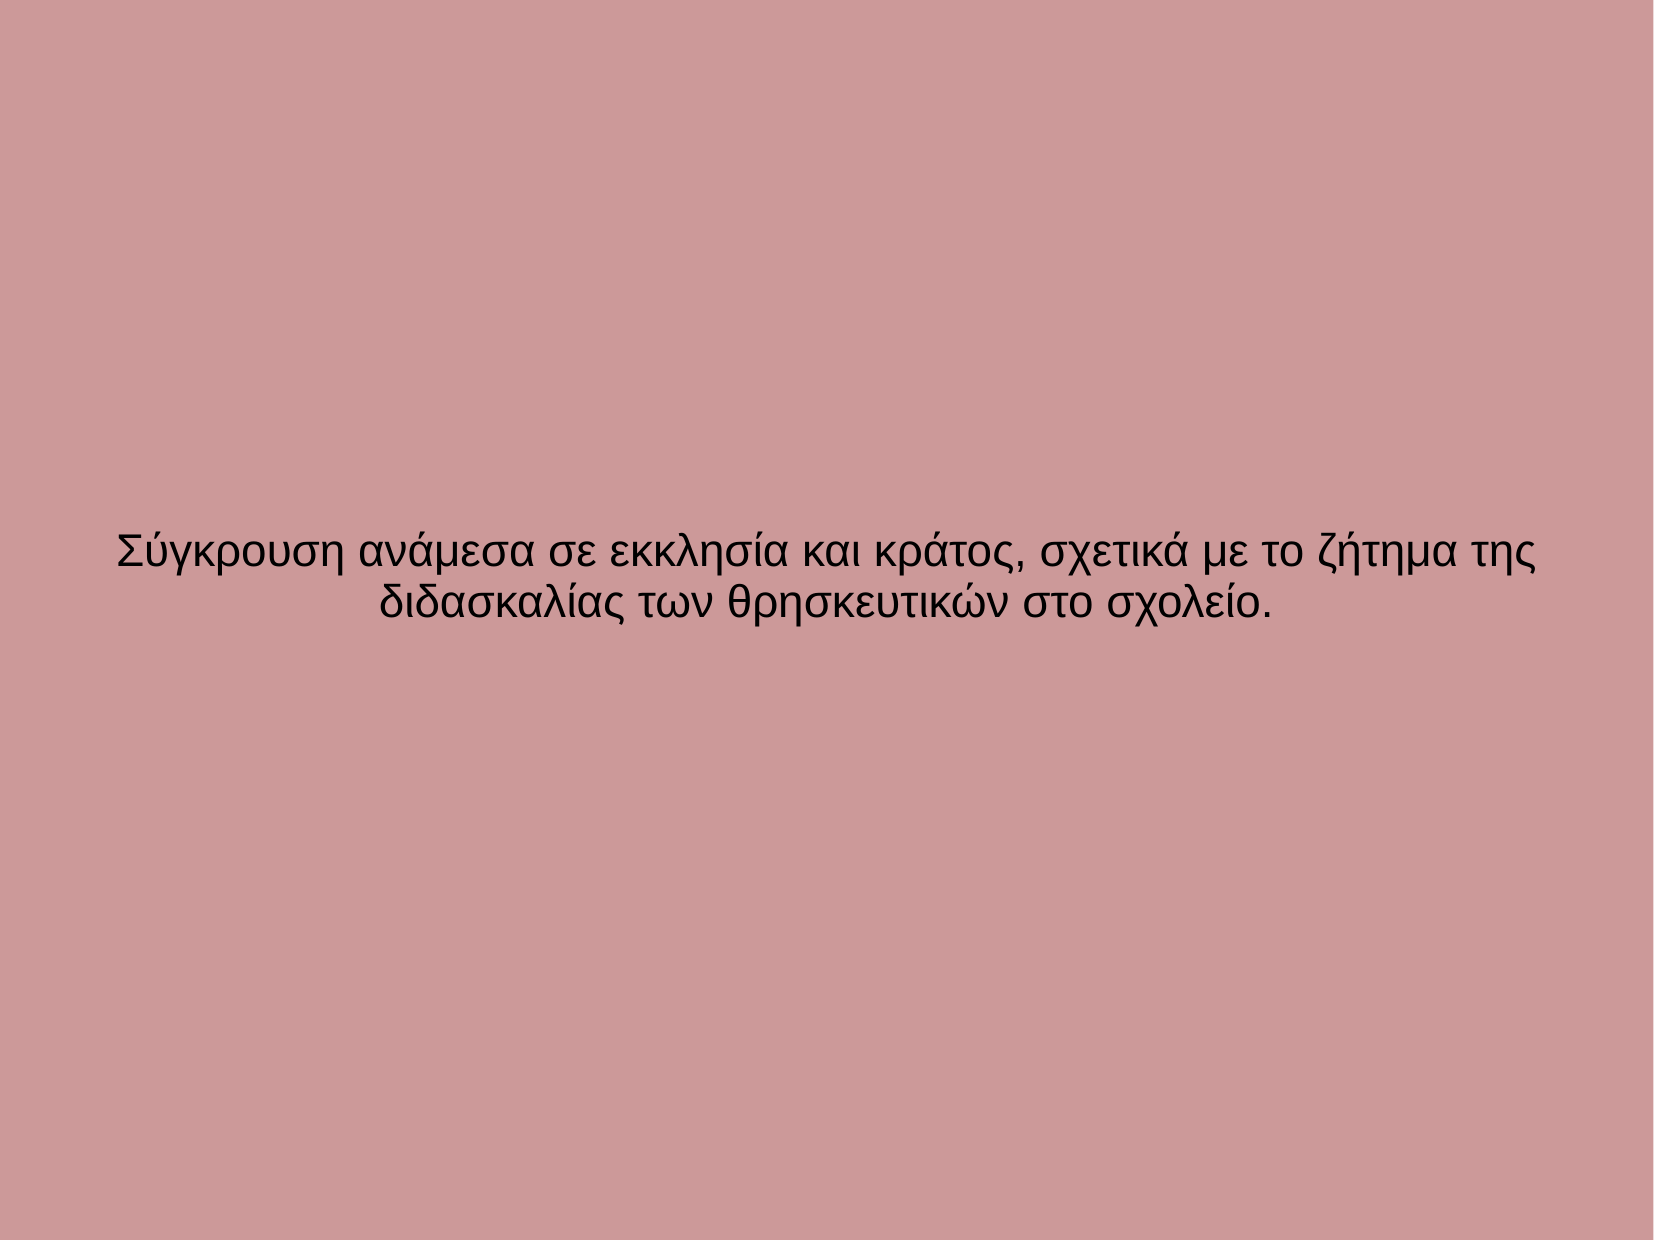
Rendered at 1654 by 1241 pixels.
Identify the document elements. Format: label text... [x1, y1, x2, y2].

title Σύγκρουση ανάμεσα σε εκκλησία και κράτος, σχετικά με το ζήτημα της διδασκαλίας των θρησκευτικών στο σχολείο. [82, 13, 1571, 627]
